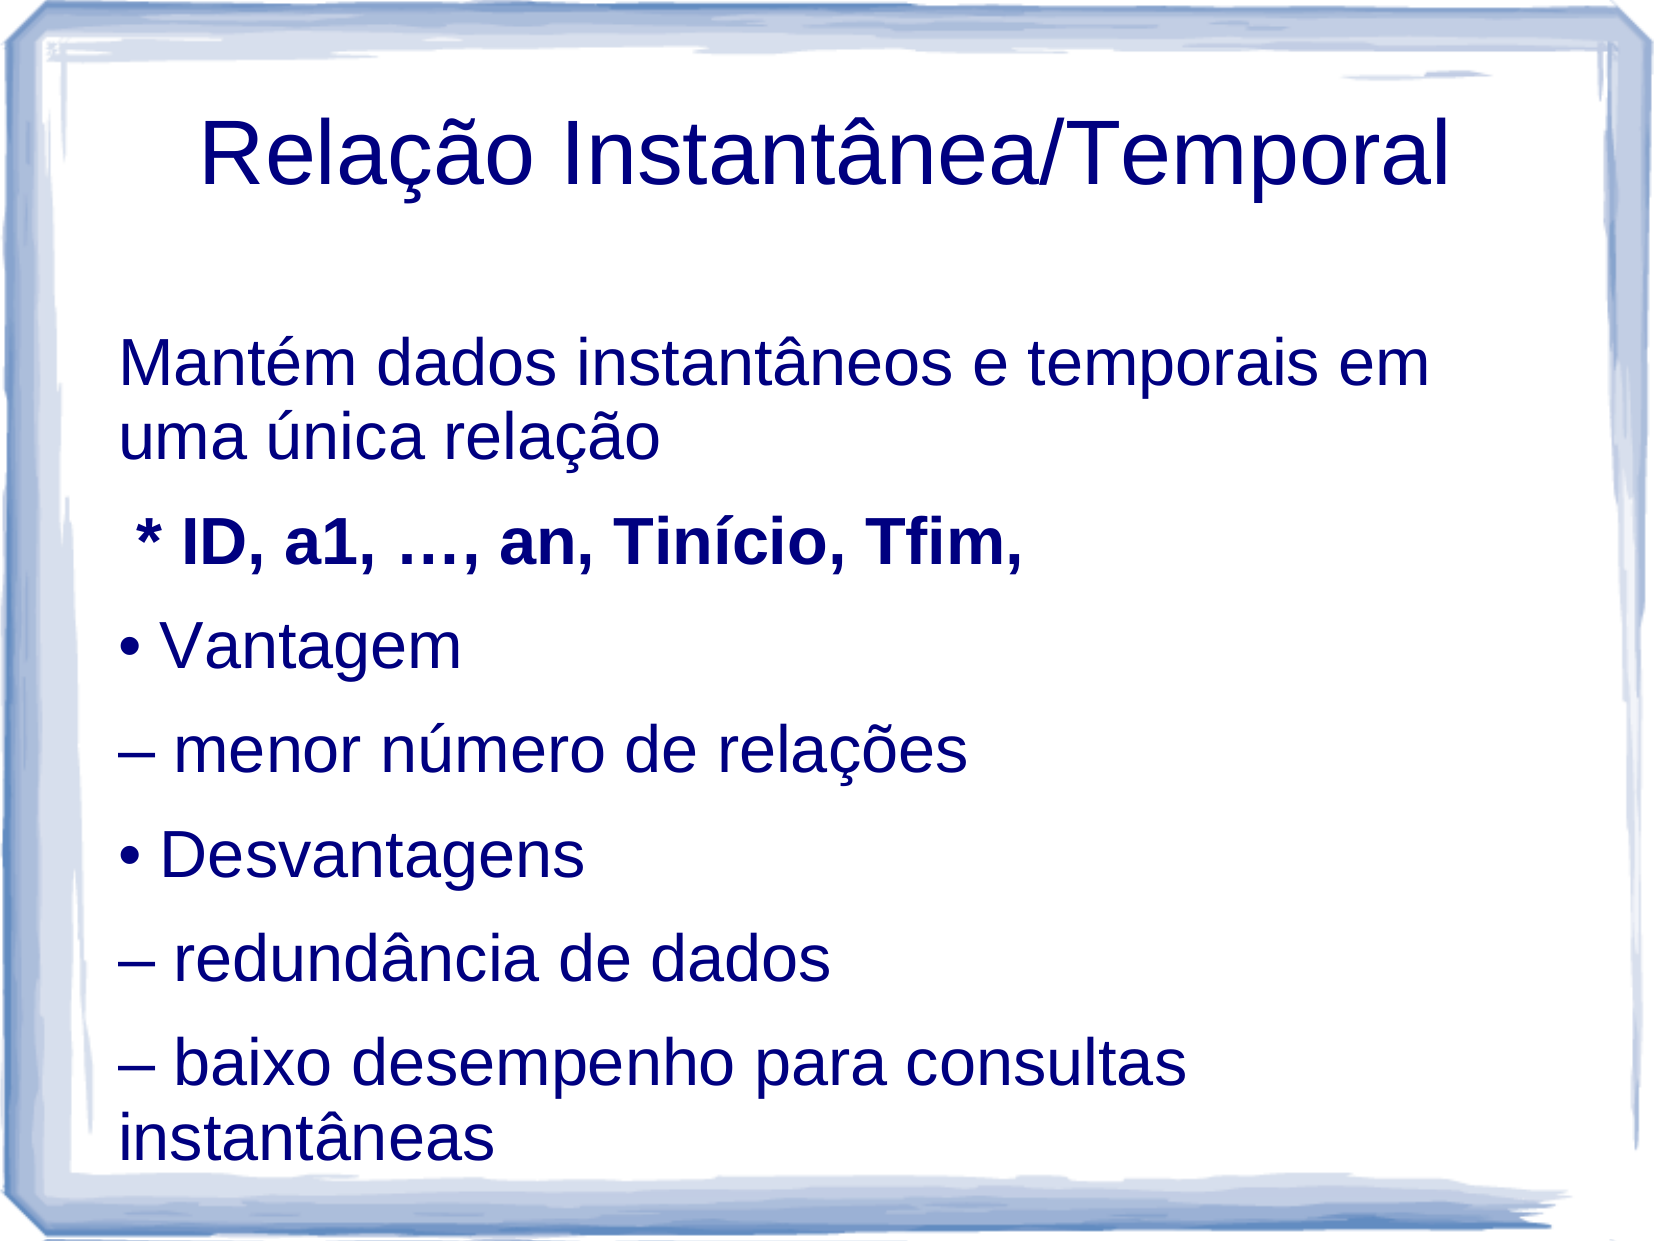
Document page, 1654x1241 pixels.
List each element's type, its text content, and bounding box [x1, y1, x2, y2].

picture [0, 0, 1654, 1241]
title Relação Instantânea/Temporal [82, 49, 1571, 257]
list Mantém dados instantâneos e temporais em uma única relação * ID, a1, …, an, Tinício, Tfim, • Vantagem – menor número de relações • Desvantagens – redundância de dados – baixo desempenho para consultas instantâneas [118, 324, 1571, 1175]
